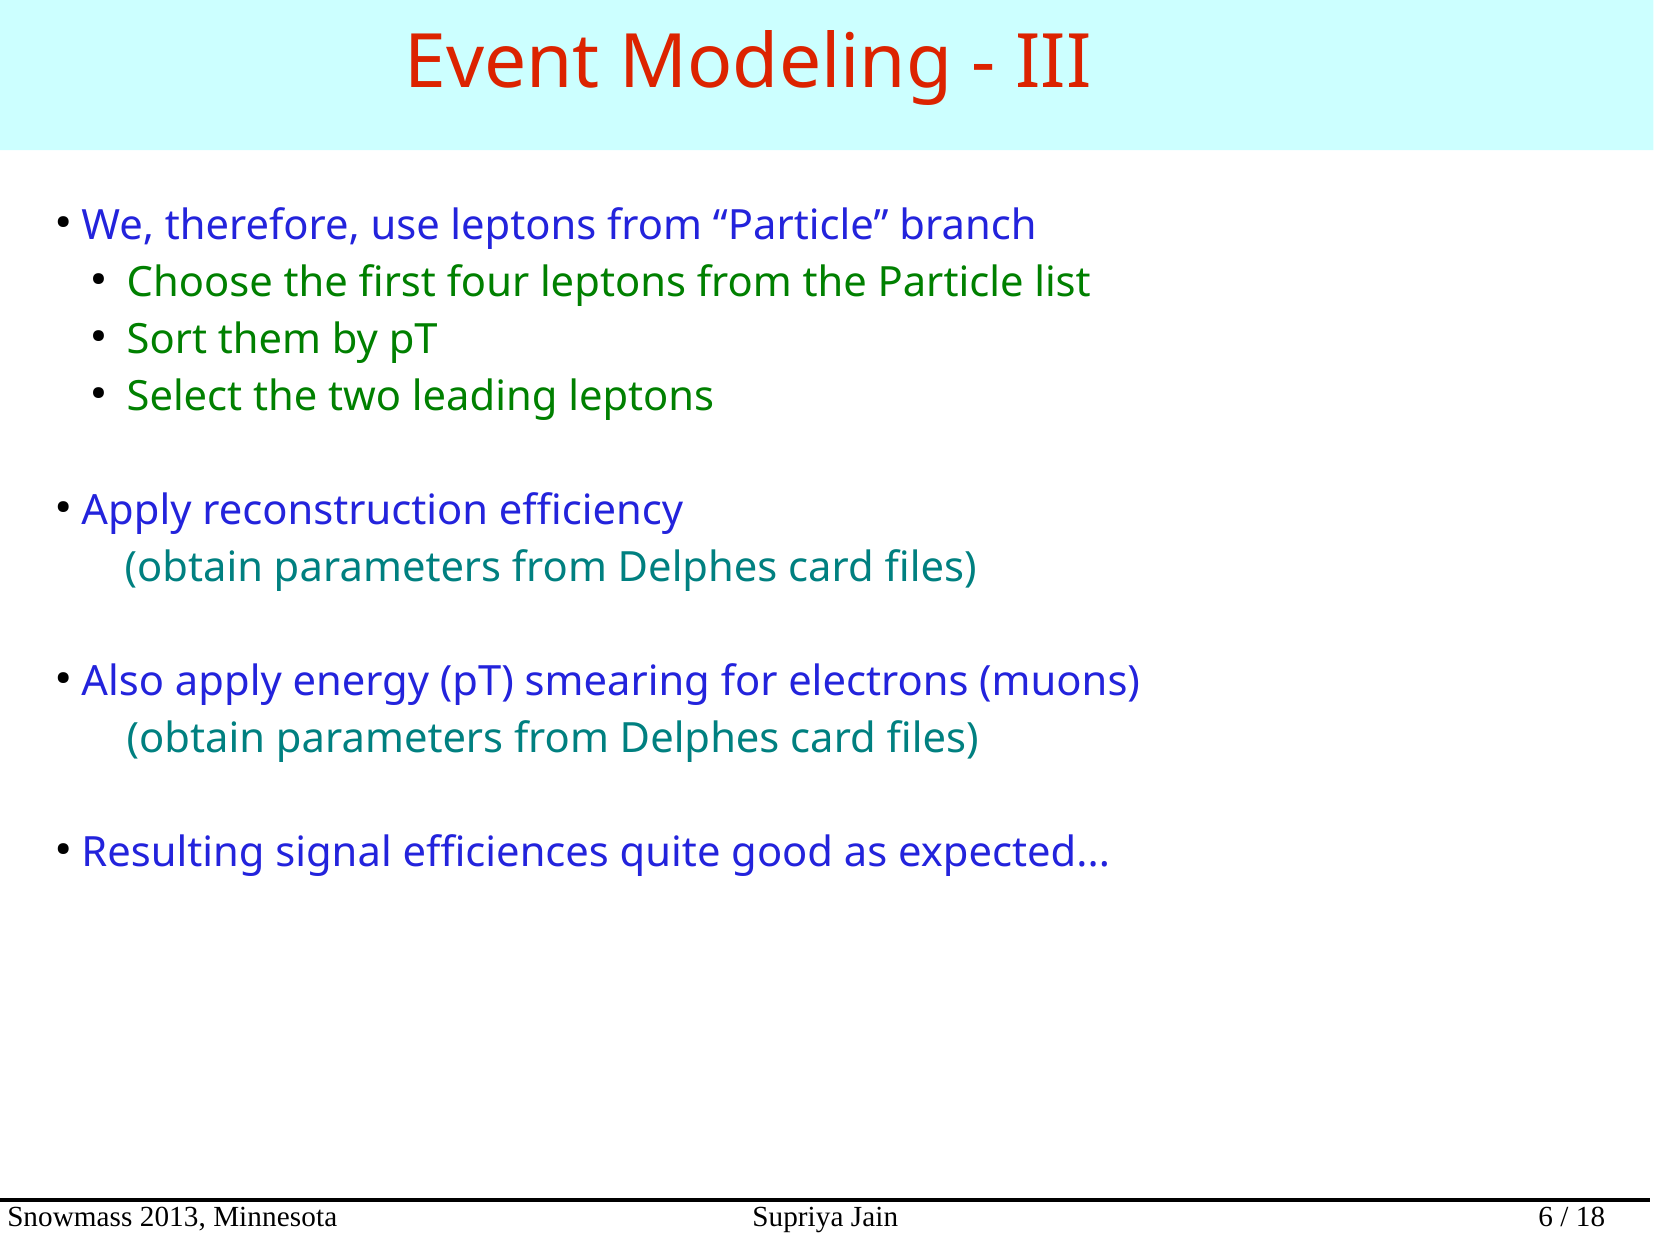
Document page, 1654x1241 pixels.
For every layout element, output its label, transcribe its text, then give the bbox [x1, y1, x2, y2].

text_box Event Modeling - III [0, 0, 1654, 151]
text_box We, therefore, use leptons from “Particle” branch Choose the first four leptons from the Particle list Sort them by pT Select the two leading leptons Apply reconstruction efficiency (obtain parameters from Delphes card files) Also apply energy (pT) smearing for electrons (muons) (obtain parameters from Delphes card files) Resulting signal efficiences quite good as expected... [41, 187, 1654, 902]
